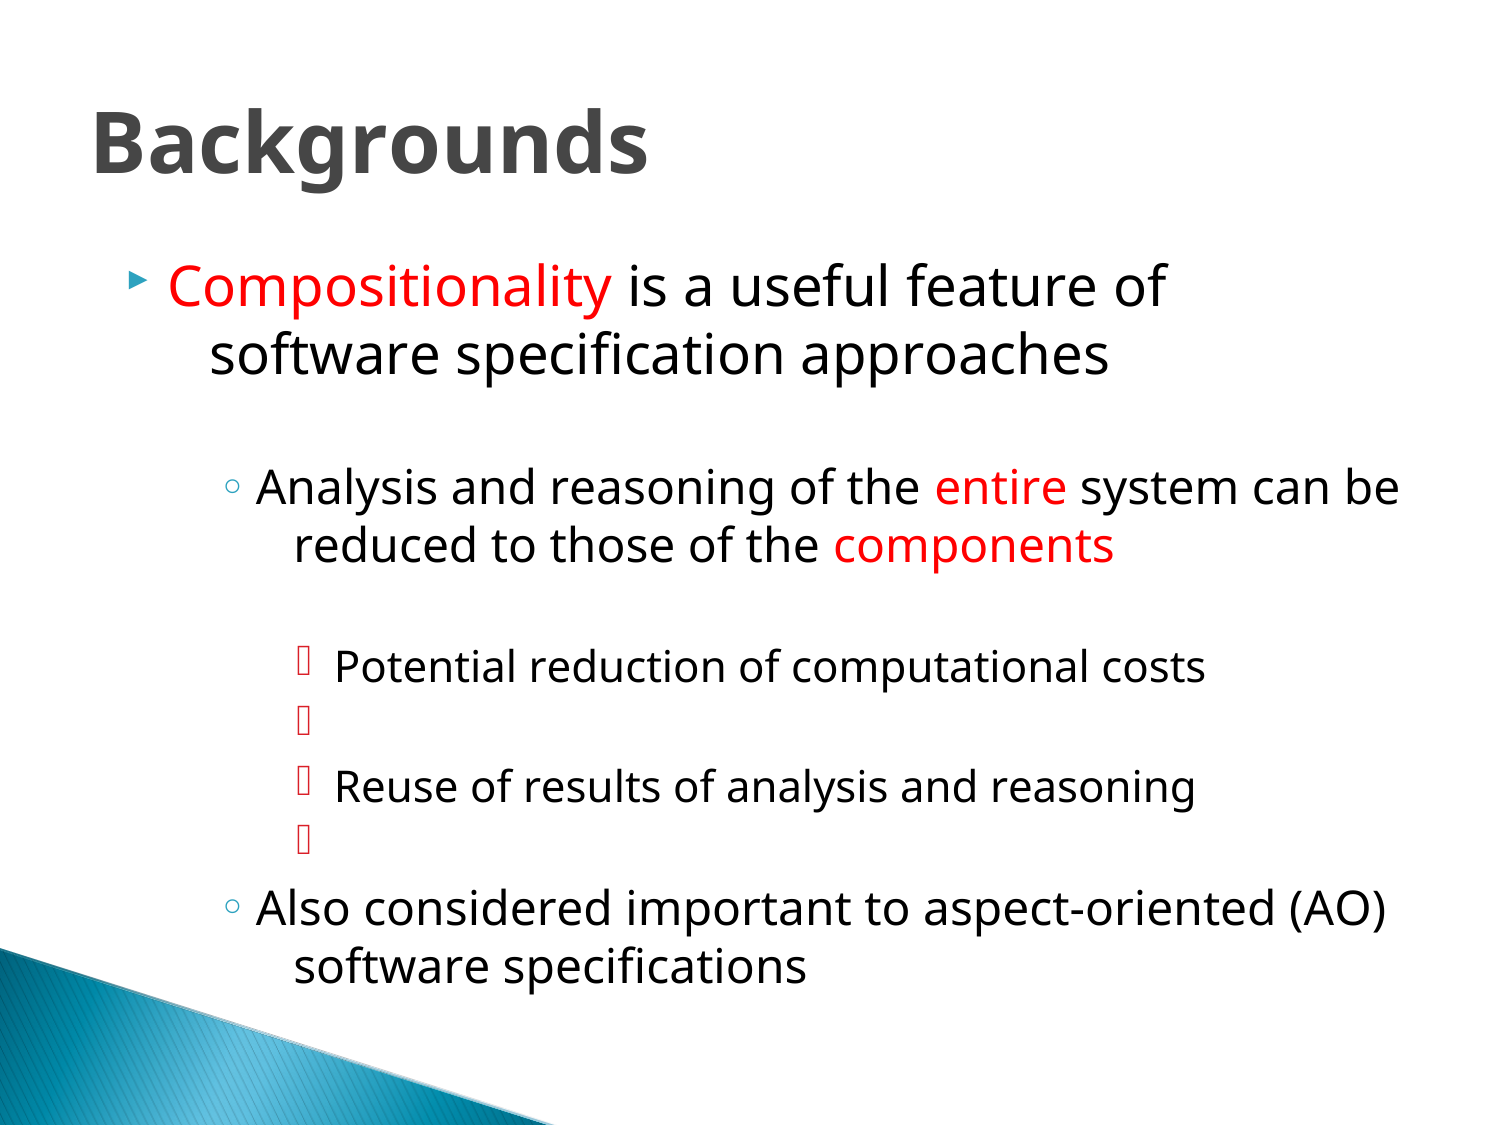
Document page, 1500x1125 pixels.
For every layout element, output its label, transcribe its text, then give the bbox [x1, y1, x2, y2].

list Compositionality is a useful feature of software specification approaches Analysis and reasoning of the entire system can be reduced to those of the components Potential reduction of computational costs Reuse of results of analysis and reasoning Also considered important to aspect-oriented (AO) software specifications [75, 242, 1426, 1001]
title Backgrounds [75, 20, 1426, 242]
